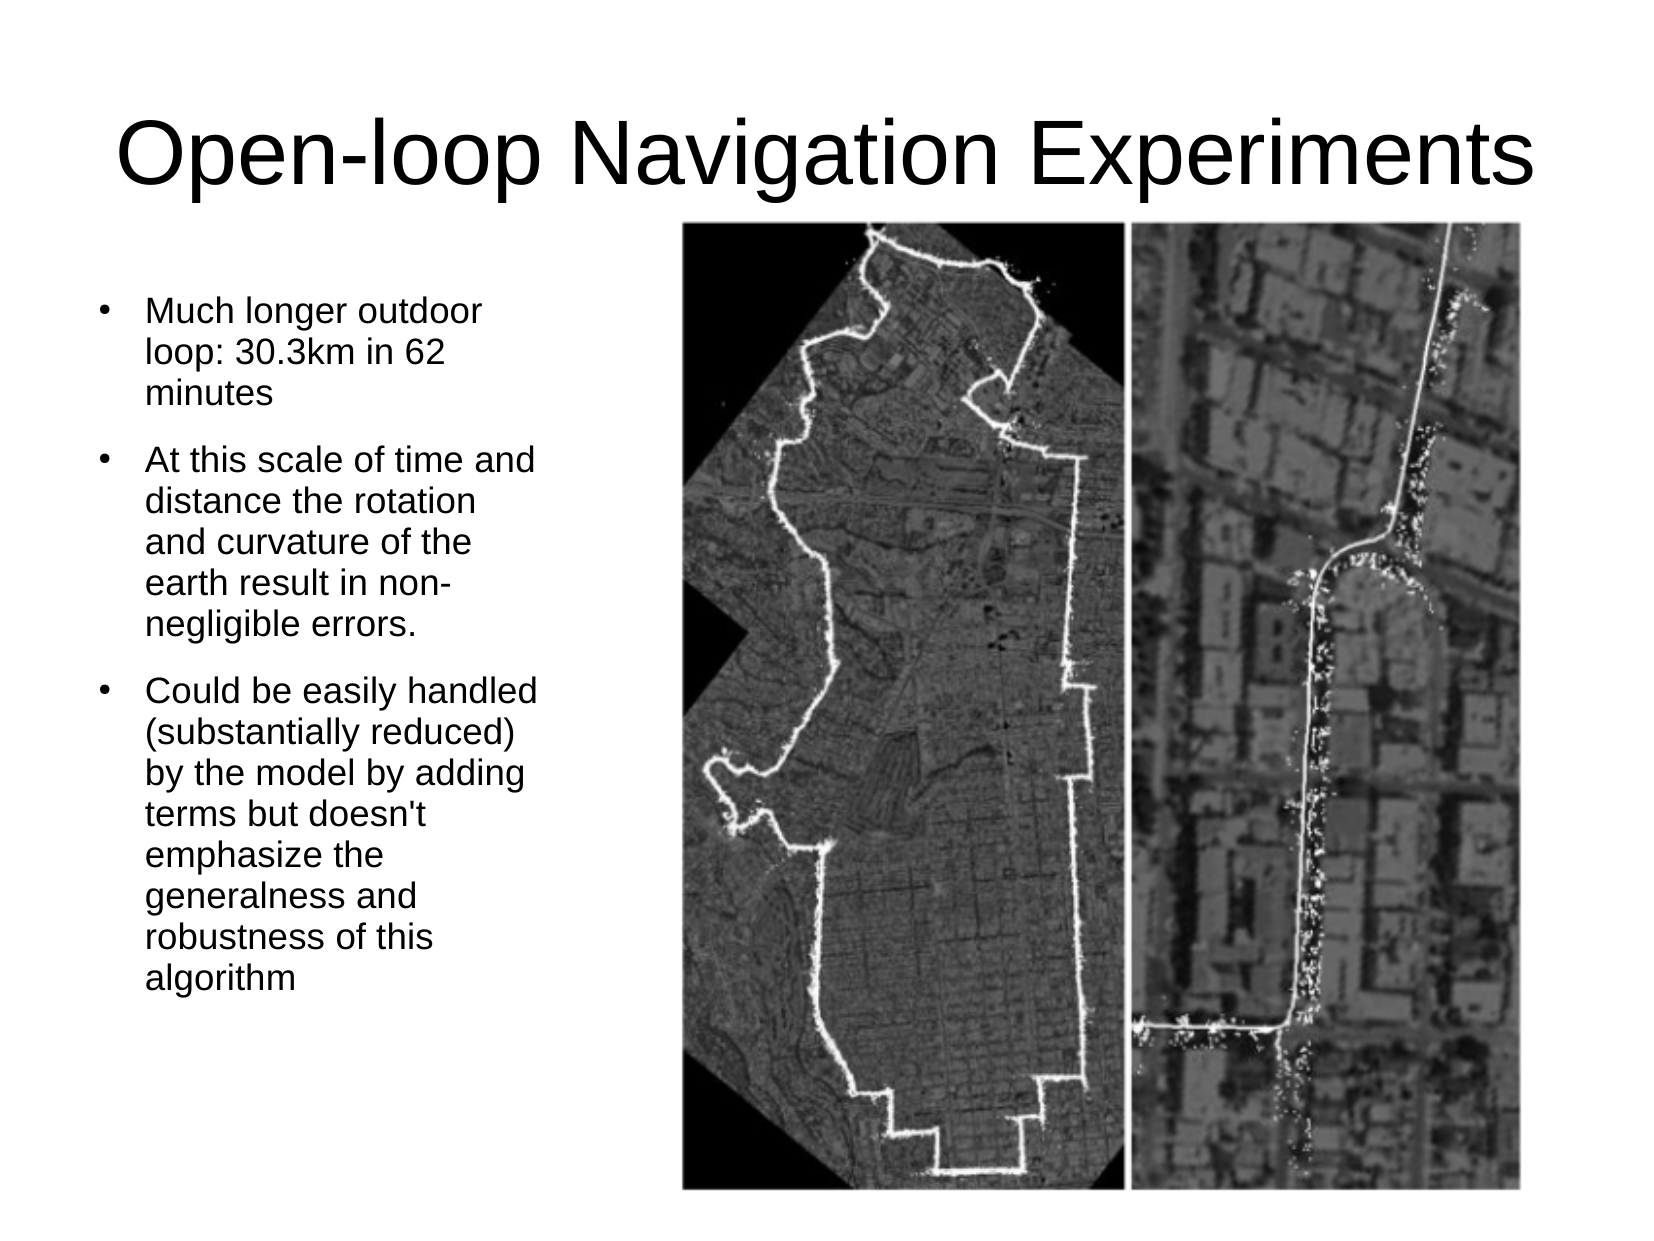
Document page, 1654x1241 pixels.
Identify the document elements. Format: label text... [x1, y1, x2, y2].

picture [675, 218, 1531, 1201]
title Open-loop Navigation Experiments [82, 49, 1571, 257]
list Much longer outdoor loop: 30.3km in 62 minutes At this scale of time and distance the rotation and curvature of the earth result in non-negligible errors. Could be easily handled (substantially reduced) by the model by adding terms but doesn't emphasize the generalness and robustness of this algorithm [82, 290, 541, 1010]
